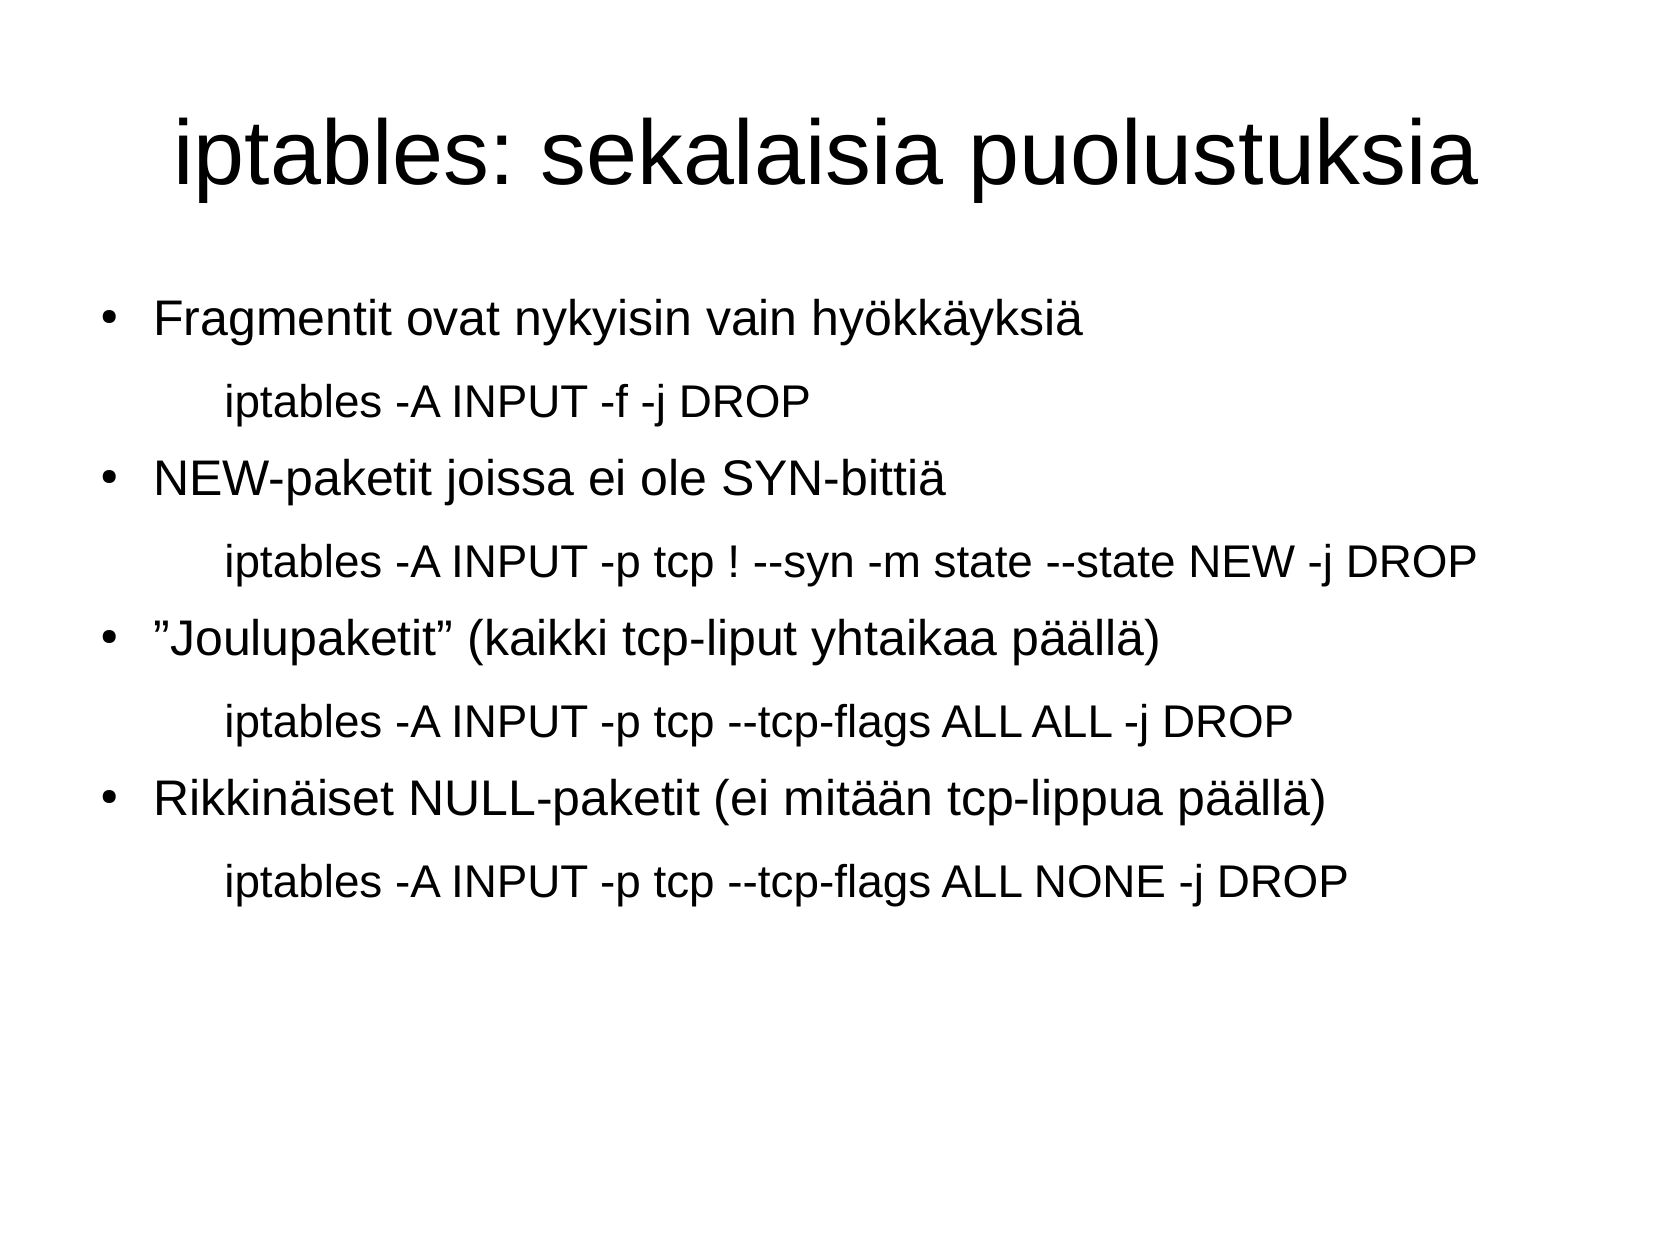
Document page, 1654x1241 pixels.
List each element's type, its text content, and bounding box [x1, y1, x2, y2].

title iptables: sekalaisia puolustuksia [82, 49, 1571, 257]
list Fragmentit ovat nykyisin vain hyökkäyksiä iptables -A INPUT -f -j DROP NEW-paketit joissa ei ole SYN-bittiä iptables -A INPUT -p tcp ! --syn -m state --state NEW -j DROP ”Joulupaketit” (kaikki tcp-liput yhtaikaa päällä) iptables -A INPUT -p tcp --tcp-flags ALL ALL -j DROP Rikkinäiset NULL-paketit (ei mitään tcp-lippua päällä) iptables -A INPUT -p tcp --tcp-flags ALL NONE -j DROP [82, 290, 1571, 1010]
